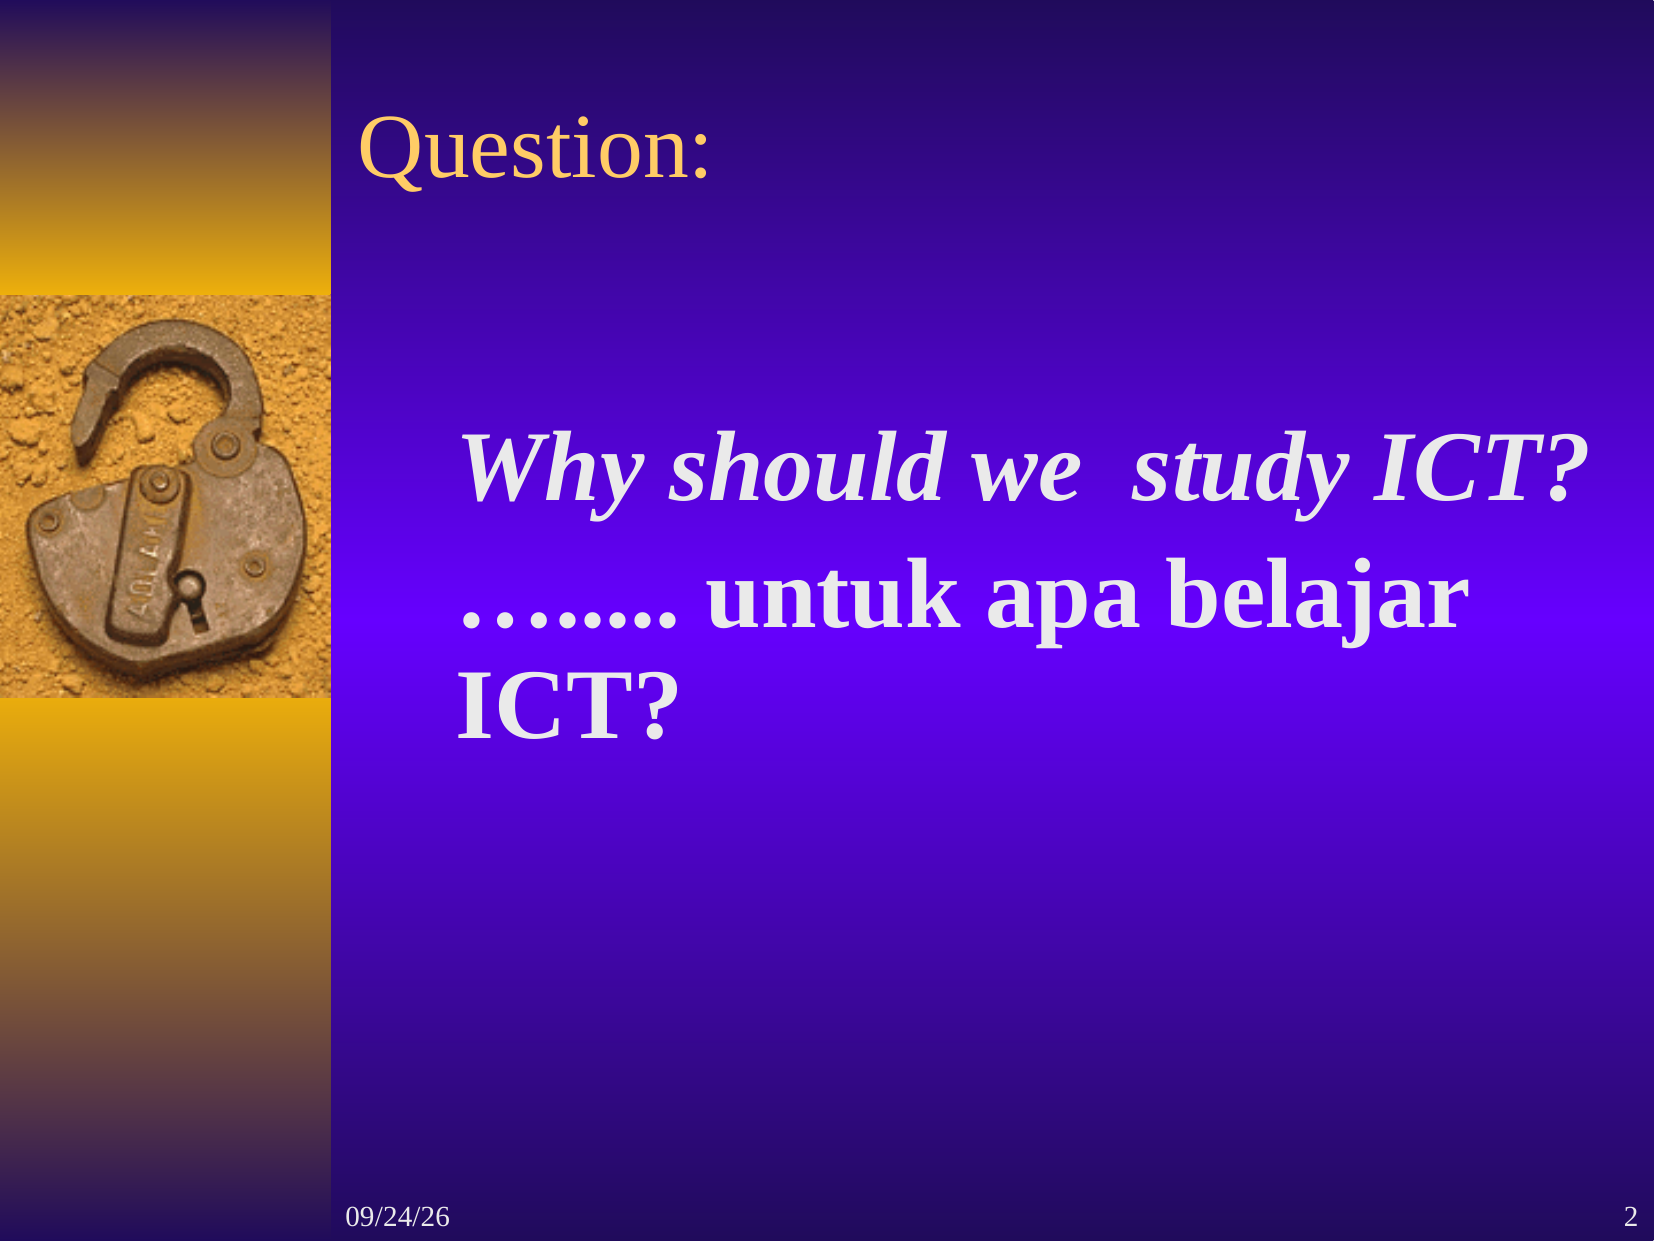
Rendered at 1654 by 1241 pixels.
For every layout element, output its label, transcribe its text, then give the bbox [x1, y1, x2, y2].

title Question: [357, 65, 1172, 228]
picture [0, 295, 331, 698]
subtitle Why should we study ICT? …..... untuk apa belajar ICT? [455, 292, 1628, 879]
